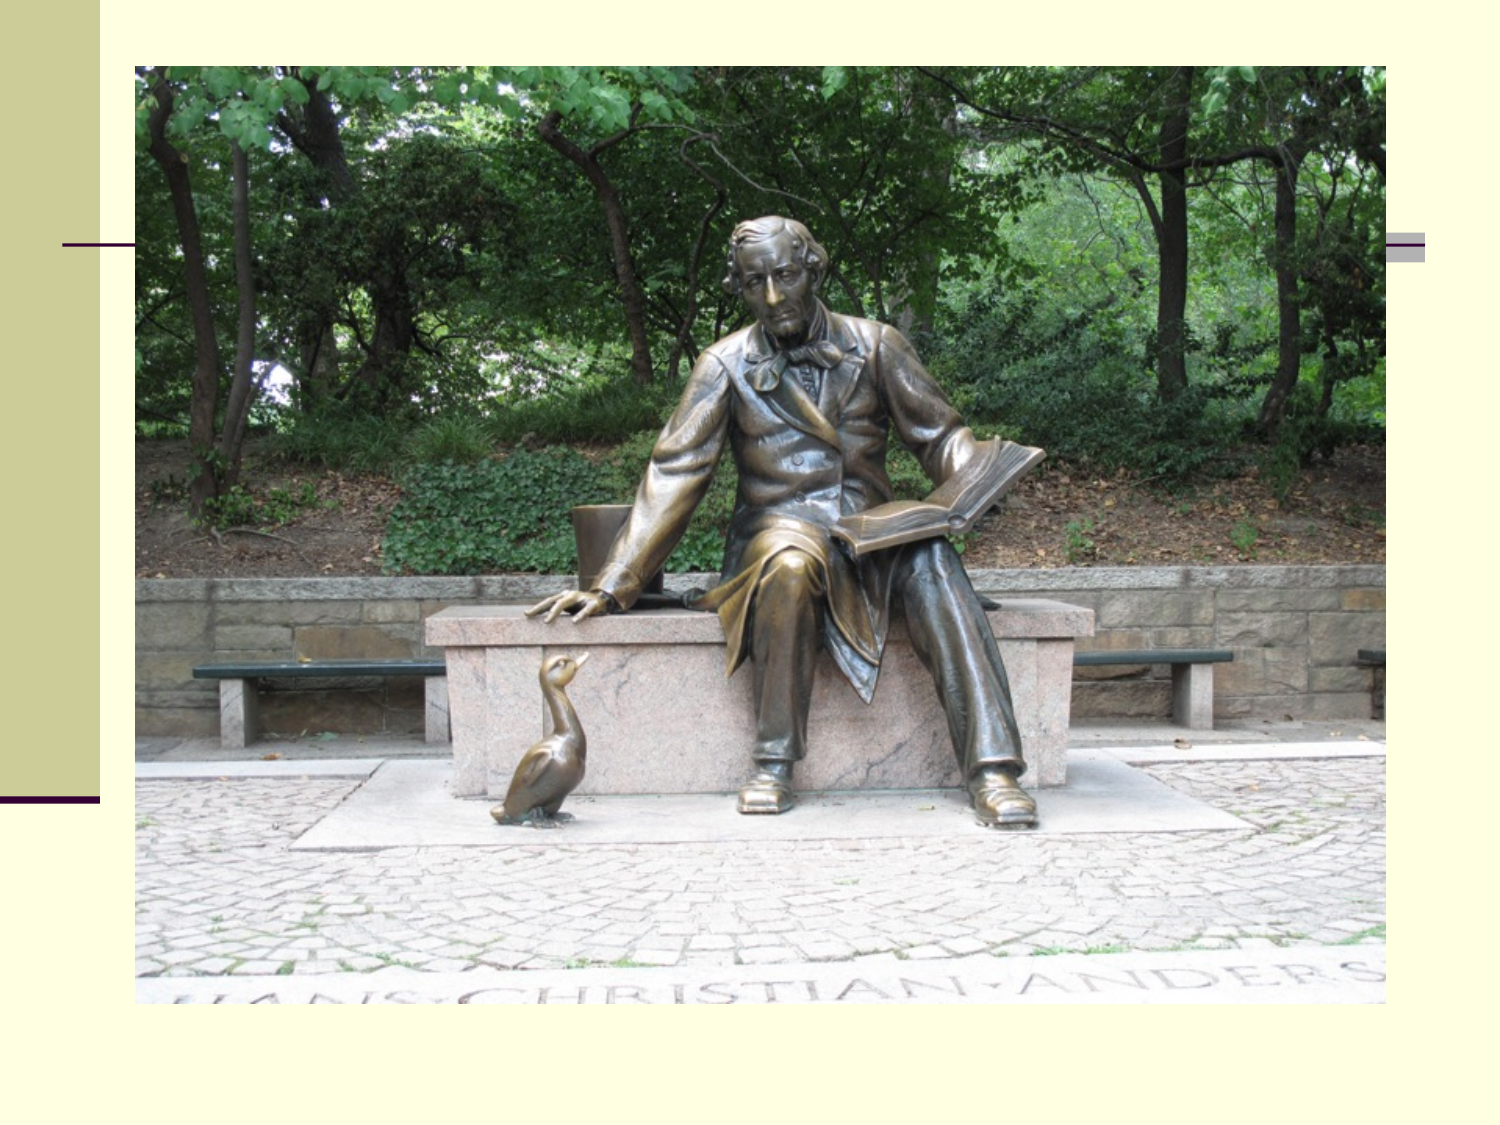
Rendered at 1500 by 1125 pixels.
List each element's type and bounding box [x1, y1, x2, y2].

picture [135, 66, 1386, 1004]
